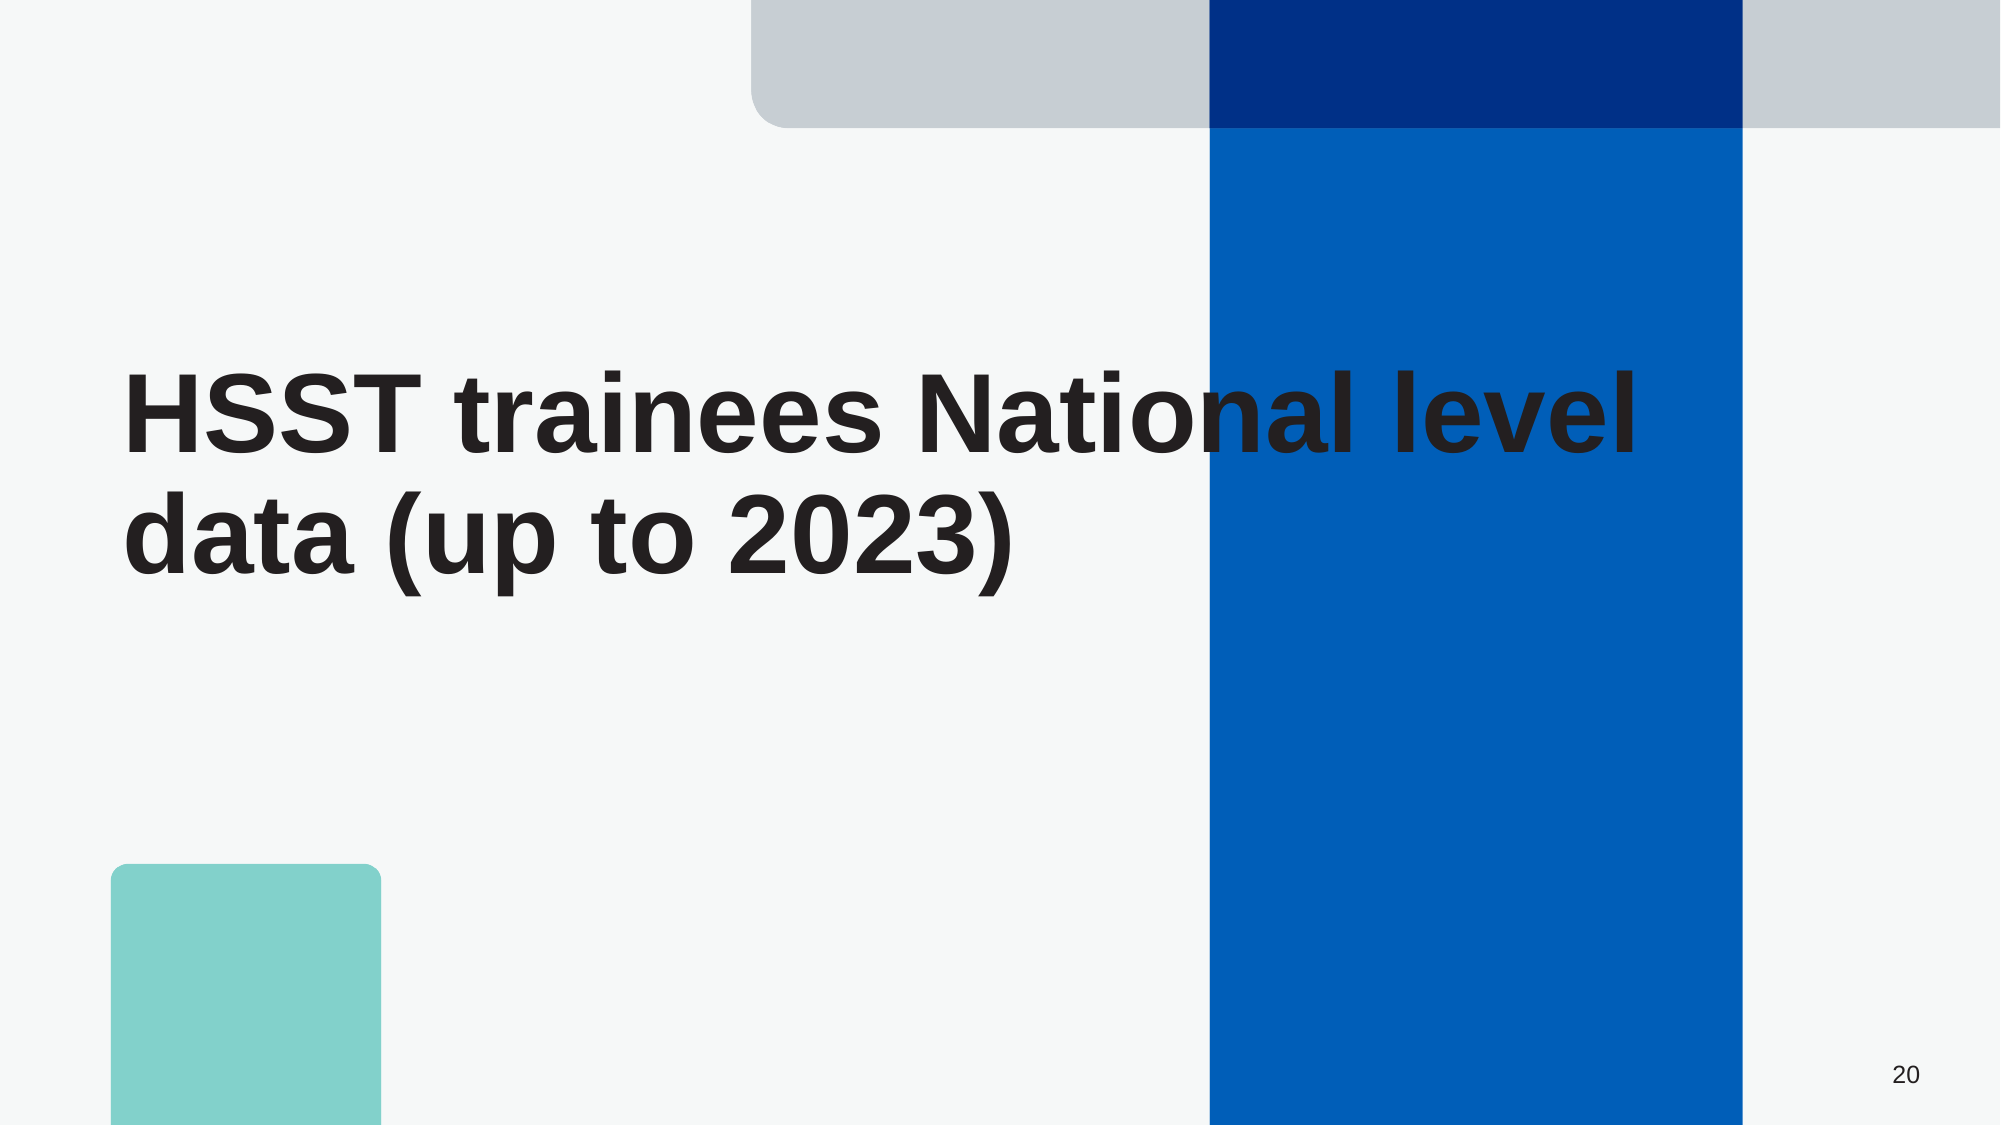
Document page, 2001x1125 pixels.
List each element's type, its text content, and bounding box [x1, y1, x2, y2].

title HSST trainees National level data (up to 2023) [122, 355, 1210, 573]
